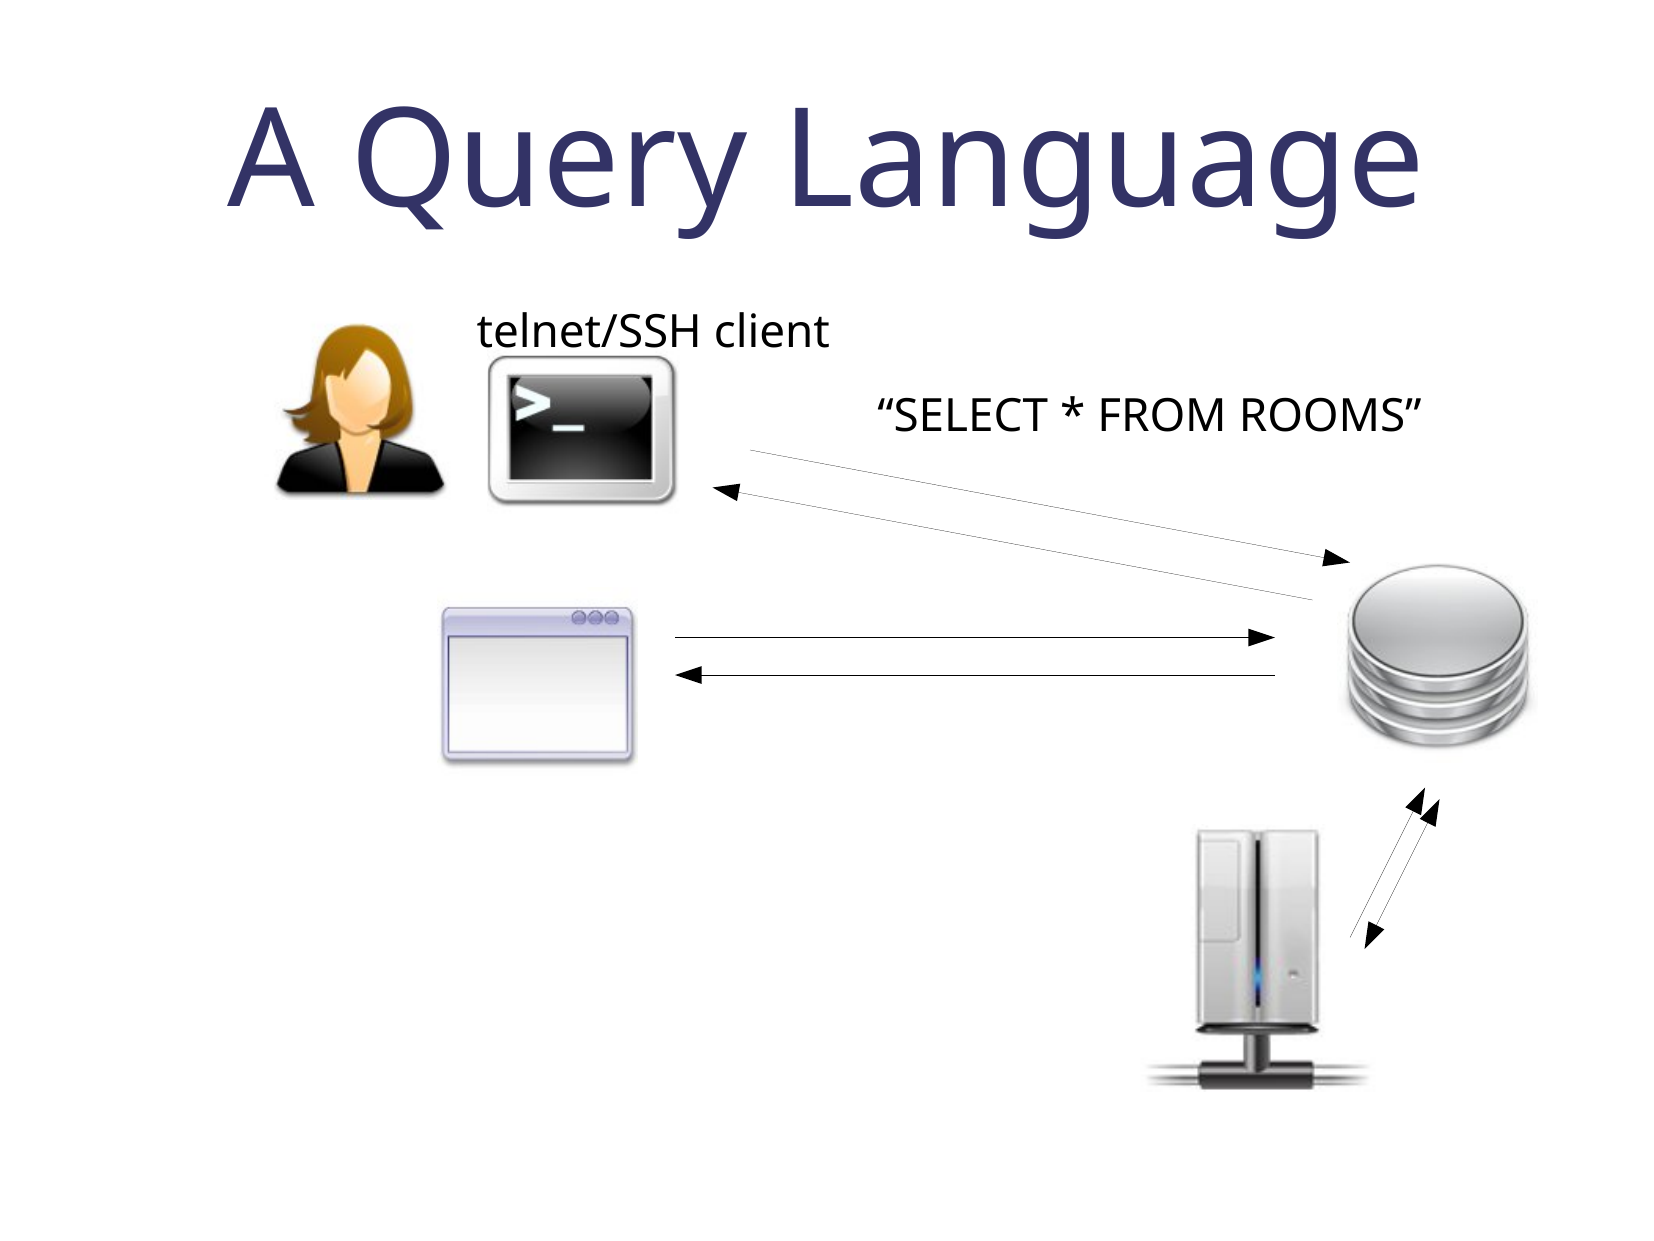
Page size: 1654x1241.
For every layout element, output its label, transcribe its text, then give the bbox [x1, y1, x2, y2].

picture [262, 299, 463, 500]
picture [487, 362, 680, 526]
text_box “SELECT * FROM ROOMS” [862, 375, 1493, 446]
picture [1125, 824, 1392, 1092]
title A Query Language [82, 49, 1571, 257]
text_box telnet/SSH client [450, 291, 1048, 362]
picture [437, 587, 638, 788]
picture [1337, 562, 1538, 763]
